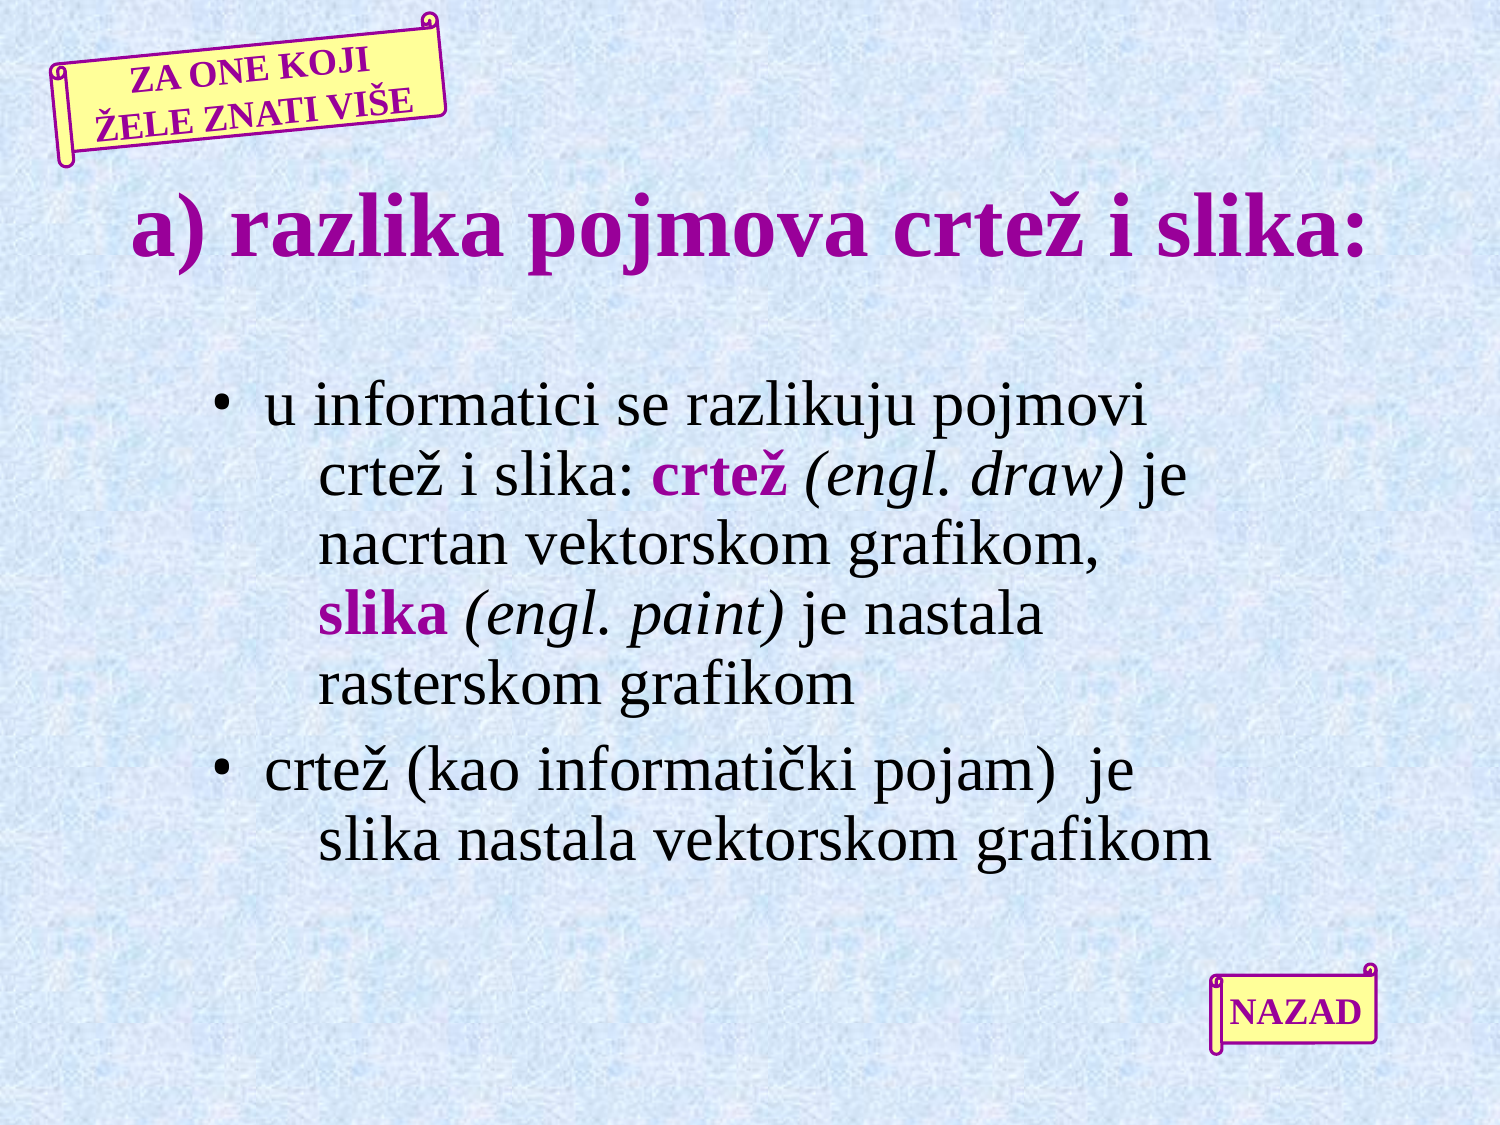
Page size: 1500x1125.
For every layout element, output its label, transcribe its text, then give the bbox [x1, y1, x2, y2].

title a) razlika pojmova crtež i slika: [76, 125, 1427, 313]
list u informatici se razlikuju pojmovi crtež i slika: crtež (engl. draw) je nacrtan vektorskom grafikom, slika (engl. paint) je nastala rasterskom grafikom crtež (kao informatički pojam) je slika nastala vektorskom grafikom [194, 361, 1260, 941]
text_box ZA ONE KOJI ŽELE ZNATI VIŠE [50, 12, 446, 167]
text_box NAZAD [1210, 964, 1377, 1055]
